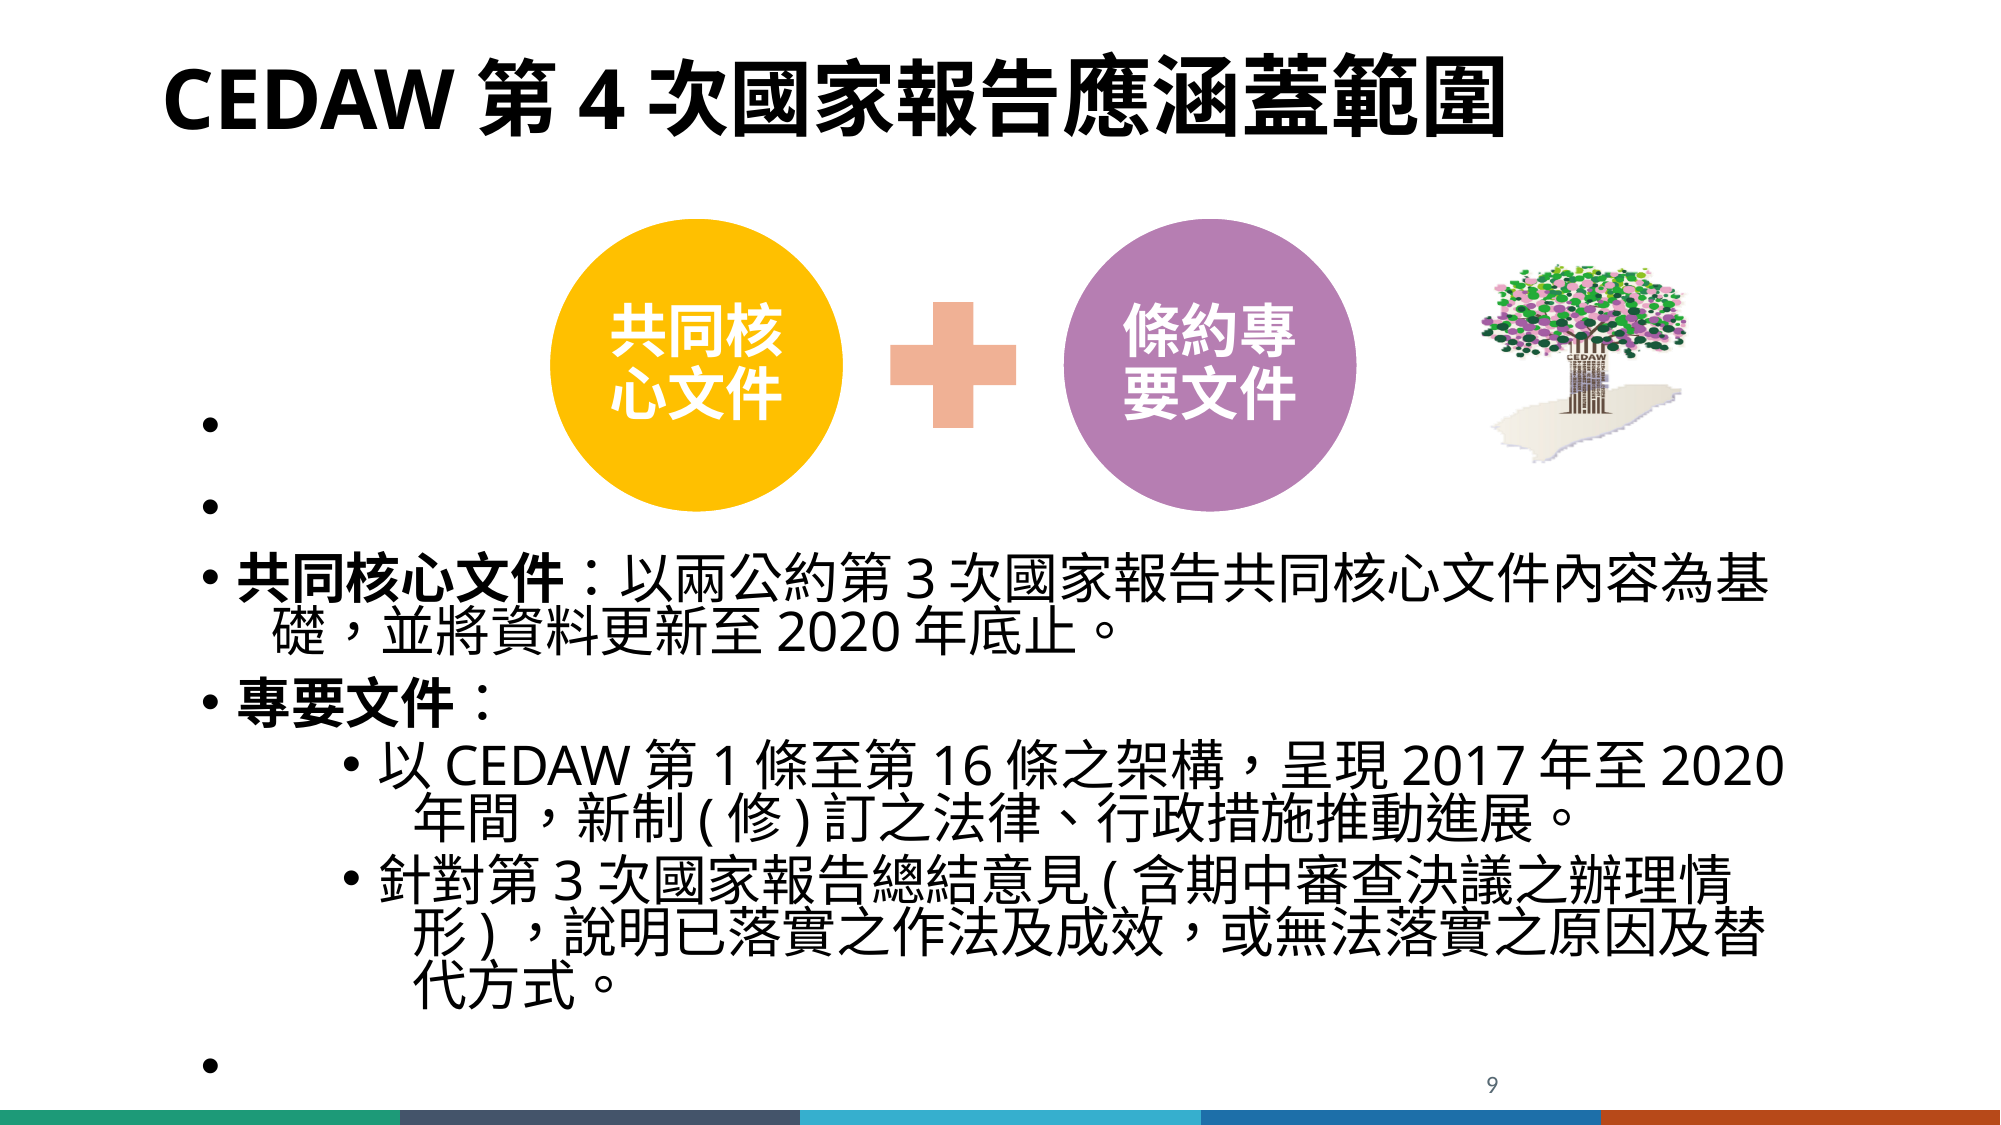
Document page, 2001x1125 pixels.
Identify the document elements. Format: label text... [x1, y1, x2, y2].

text_box 條約專要文件 [1173, 508, 1247, 513]
text_box 共同核心文件 [549, 217, 844, 513]
text_box 共同核心文件：以兩公約第3次國家報告共同核心文件內容為基礎，並將資料更新至2020年底止。 專要文件： 以CEDAW第1條至第16條之架構，呈現2017年至2020年間，新制(修)訂之法律、行政措施推動進展。 針對第3次國家報告總結意見(含期中審查決議之辦理情形)，說明已落實之作法及成效，或無法落實之原因及替代方式。 [185, 383, 1832, 1026]
picture [845, 197, 1794, 508]
text_box CEDAW第4次國家報告應涵蓋範圍 [146, 49, 1872, 160]
text_box 9 [1470, 1060, 1921, 1107]
